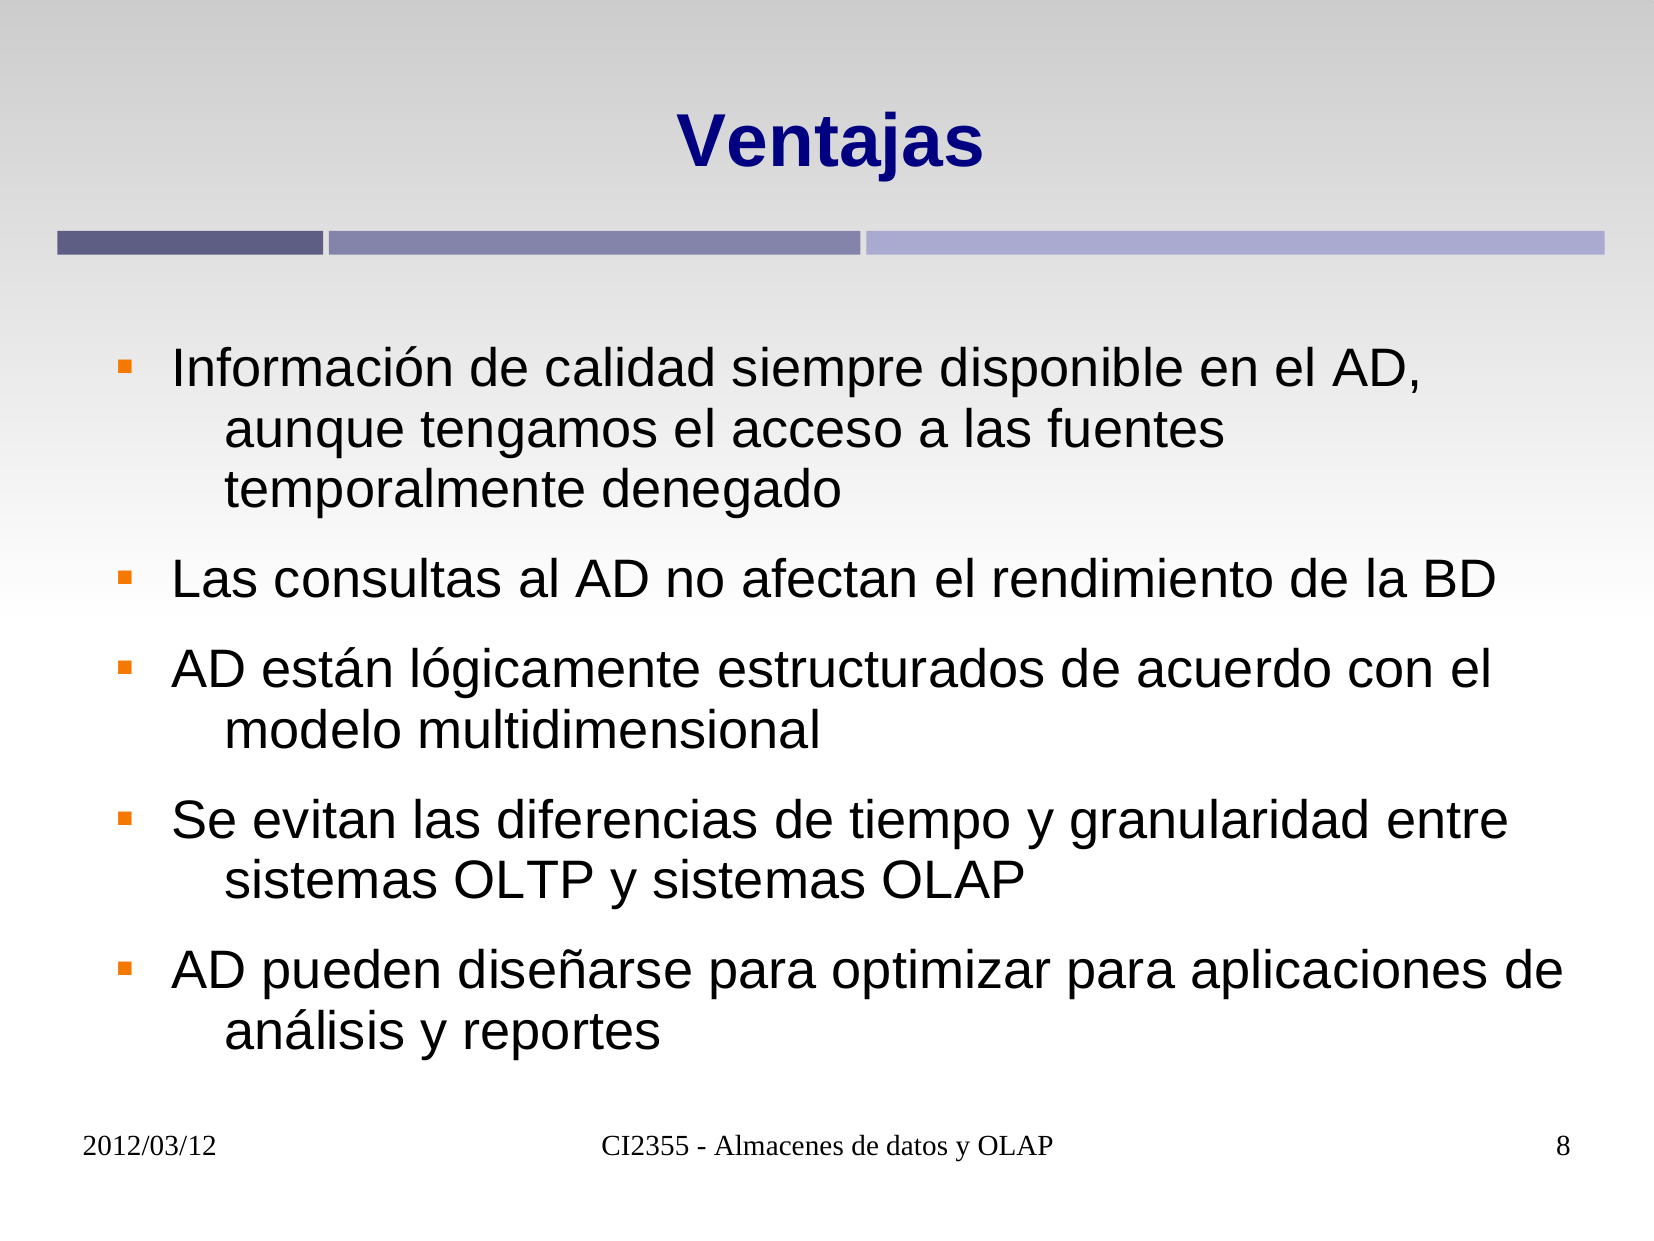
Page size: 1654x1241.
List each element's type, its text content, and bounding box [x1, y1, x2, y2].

list Información de calidad siempre disponible en el AD, aunque tengamos el acceso a las fuentes temporalmente denegado Las consultas al AD no afectan el rendimiento de la BD AD están lógicamente estructurados de acuerdo con el modelo multidimensional Se evitan las diferencias de tiempo y granularidad entre sistemas OLTP y sistemas OLAP AD pueden diseñarse para optimizar para aplicaciones de análisis y reportes [82, 337, 1571, 1109]
title Ventajas [86, 55, 1576, 226]
